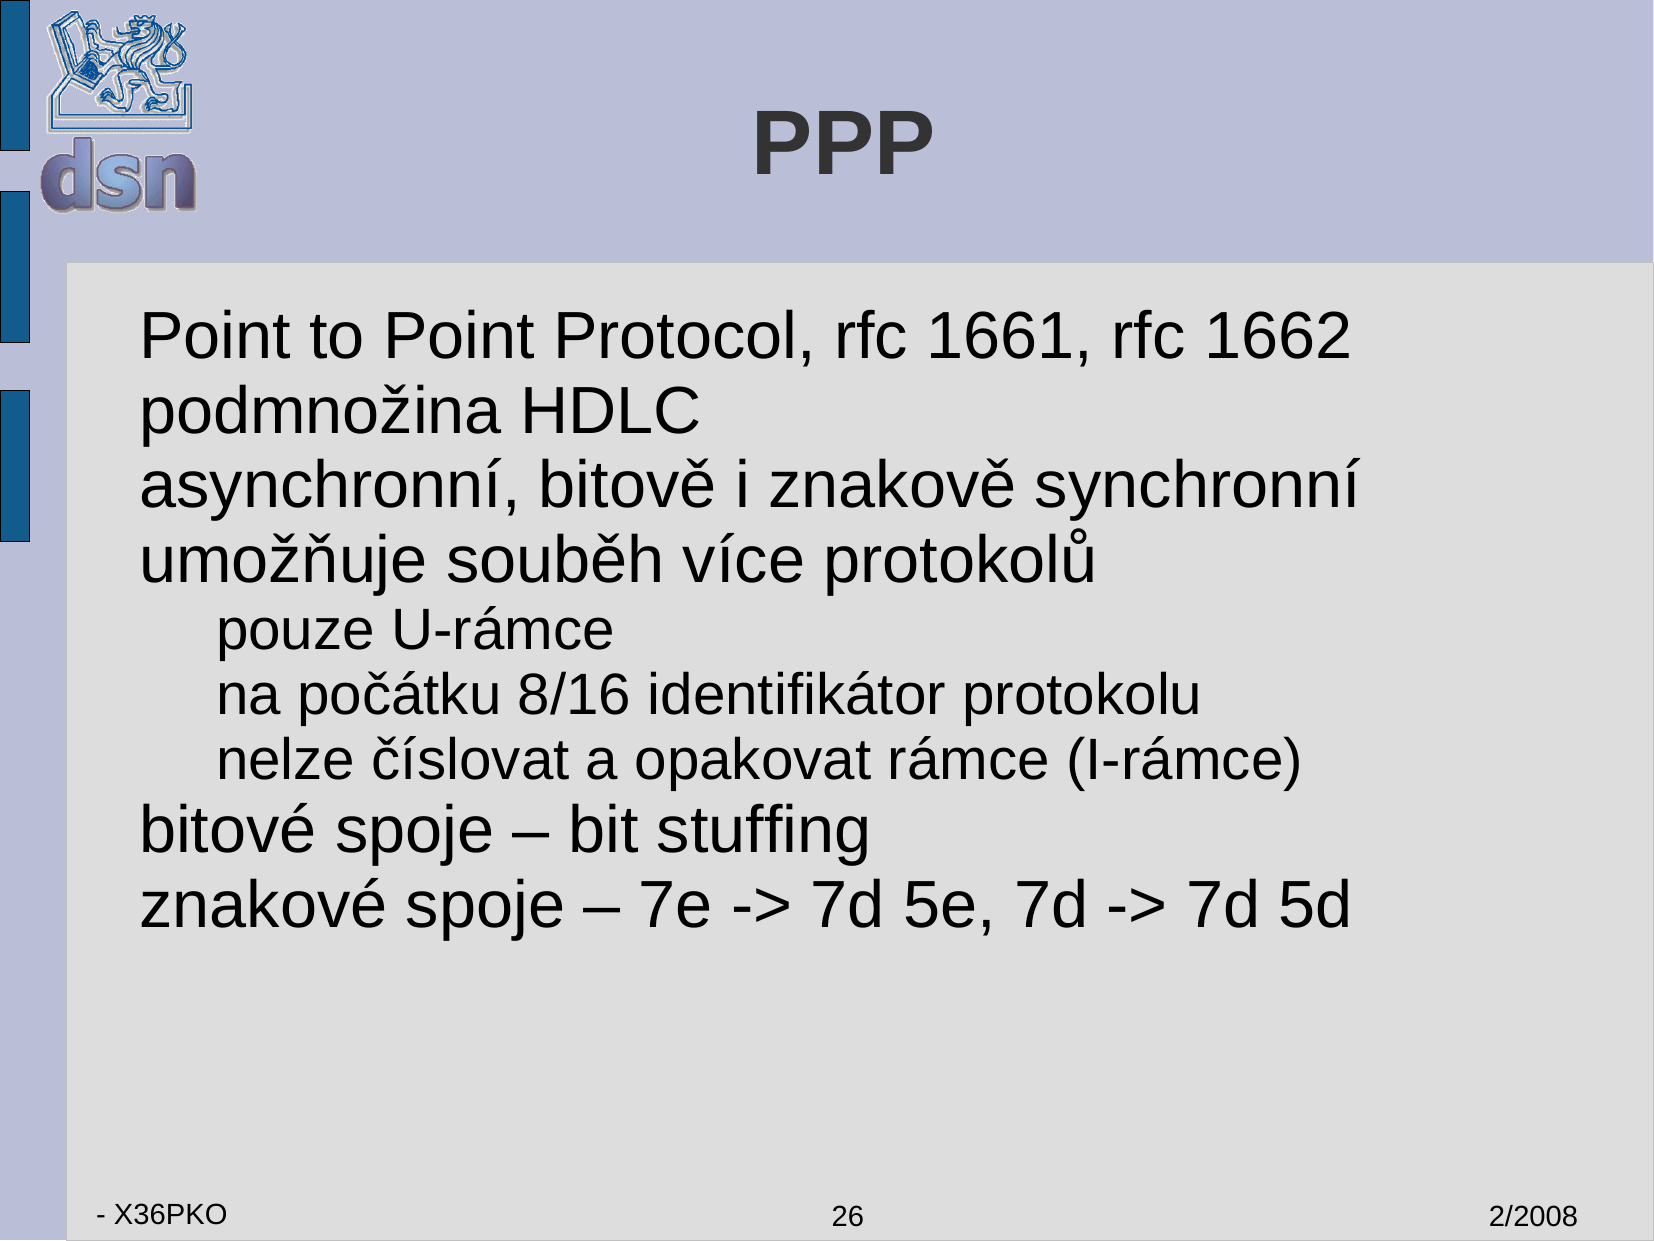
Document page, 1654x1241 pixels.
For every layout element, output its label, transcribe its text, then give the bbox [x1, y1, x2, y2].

title PPP [210, 39, 1478, 247]
picture [10, 10, 223, 230]
list Point to Point Protocol, rfc 1661, rfc 1662 podmnožina HDLC asynchronní, bitově i znakově synchronní umožňuje souběh více protokolů pouze U-rámce na počátku 8/16 identifikátor protokolu nelze číslovat a opakovat rámce (I-rámce) bitové spoje – bit stuffing znakové spoje – 7e -> 7d 5e, 7d -> 7d 5d [121, 297, 1534, 1126]
